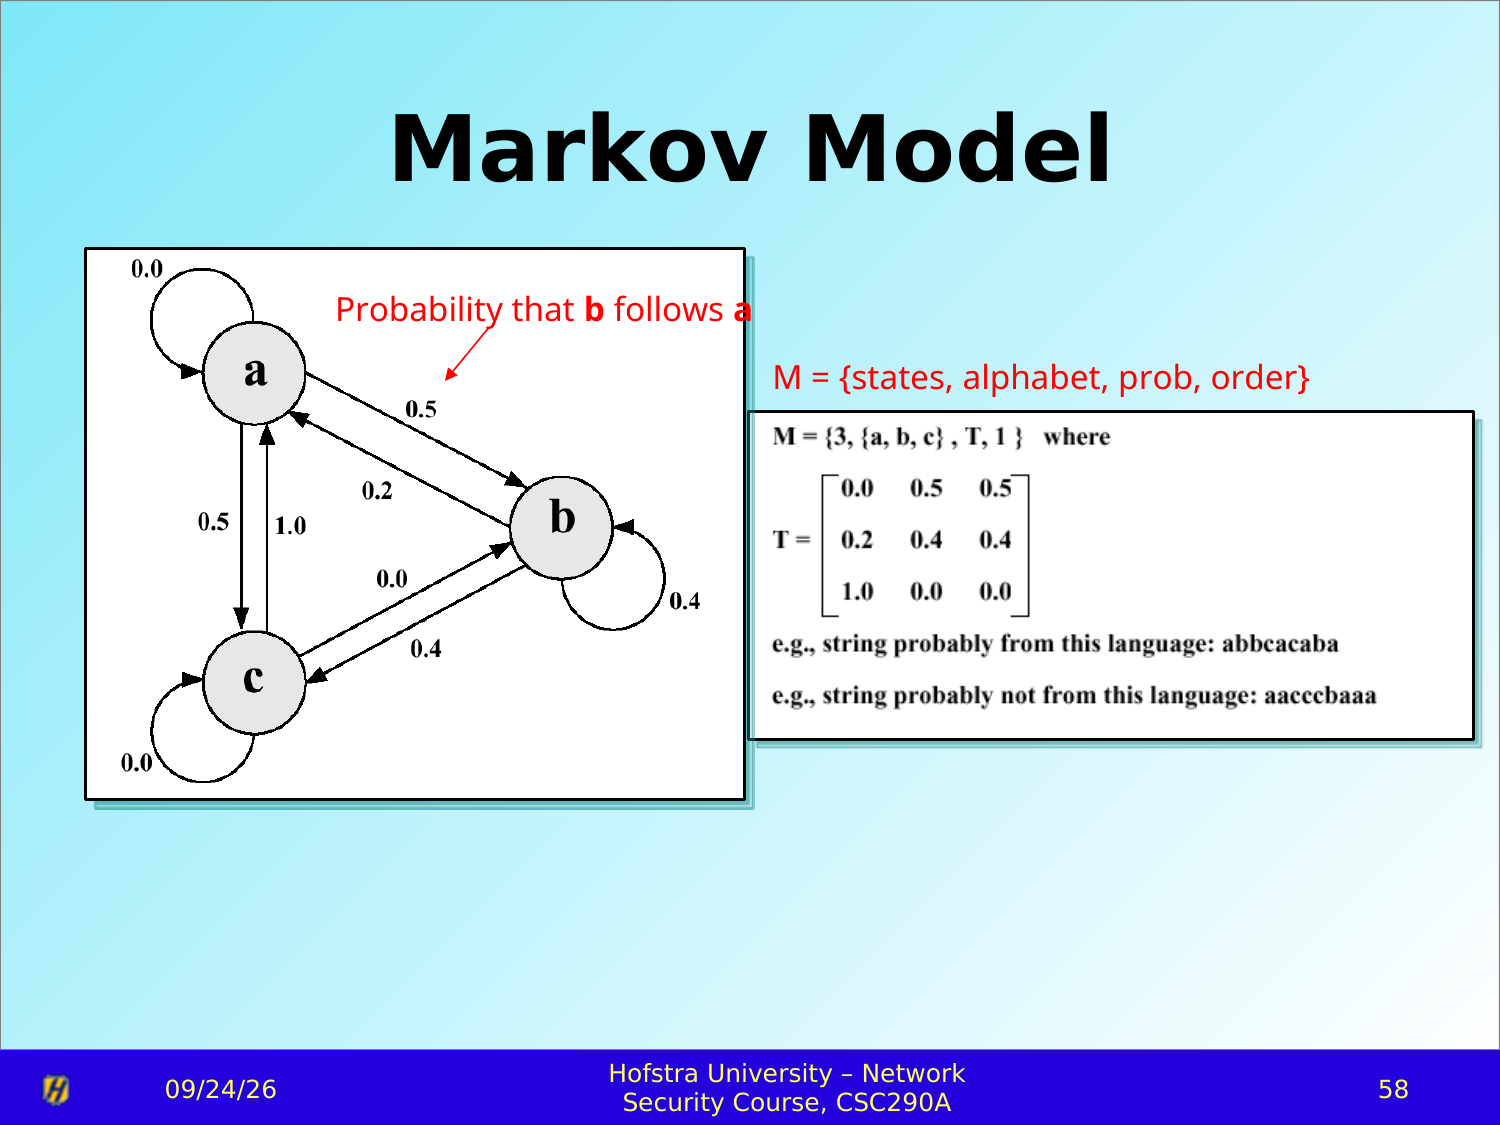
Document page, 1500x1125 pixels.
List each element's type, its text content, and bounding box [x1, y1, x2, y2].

picture [37, 1072, 76, 1110]
picture [753, 412, 1472, 738]
text_box M = {states, alphabet, prob, order} [757, 346, 1327, 407]
text_box Probability that b follows a [320, 278, 769, 339]
picture [87, 249, 743, 798]
title Markov Model [112, 84, 1391, 212]
